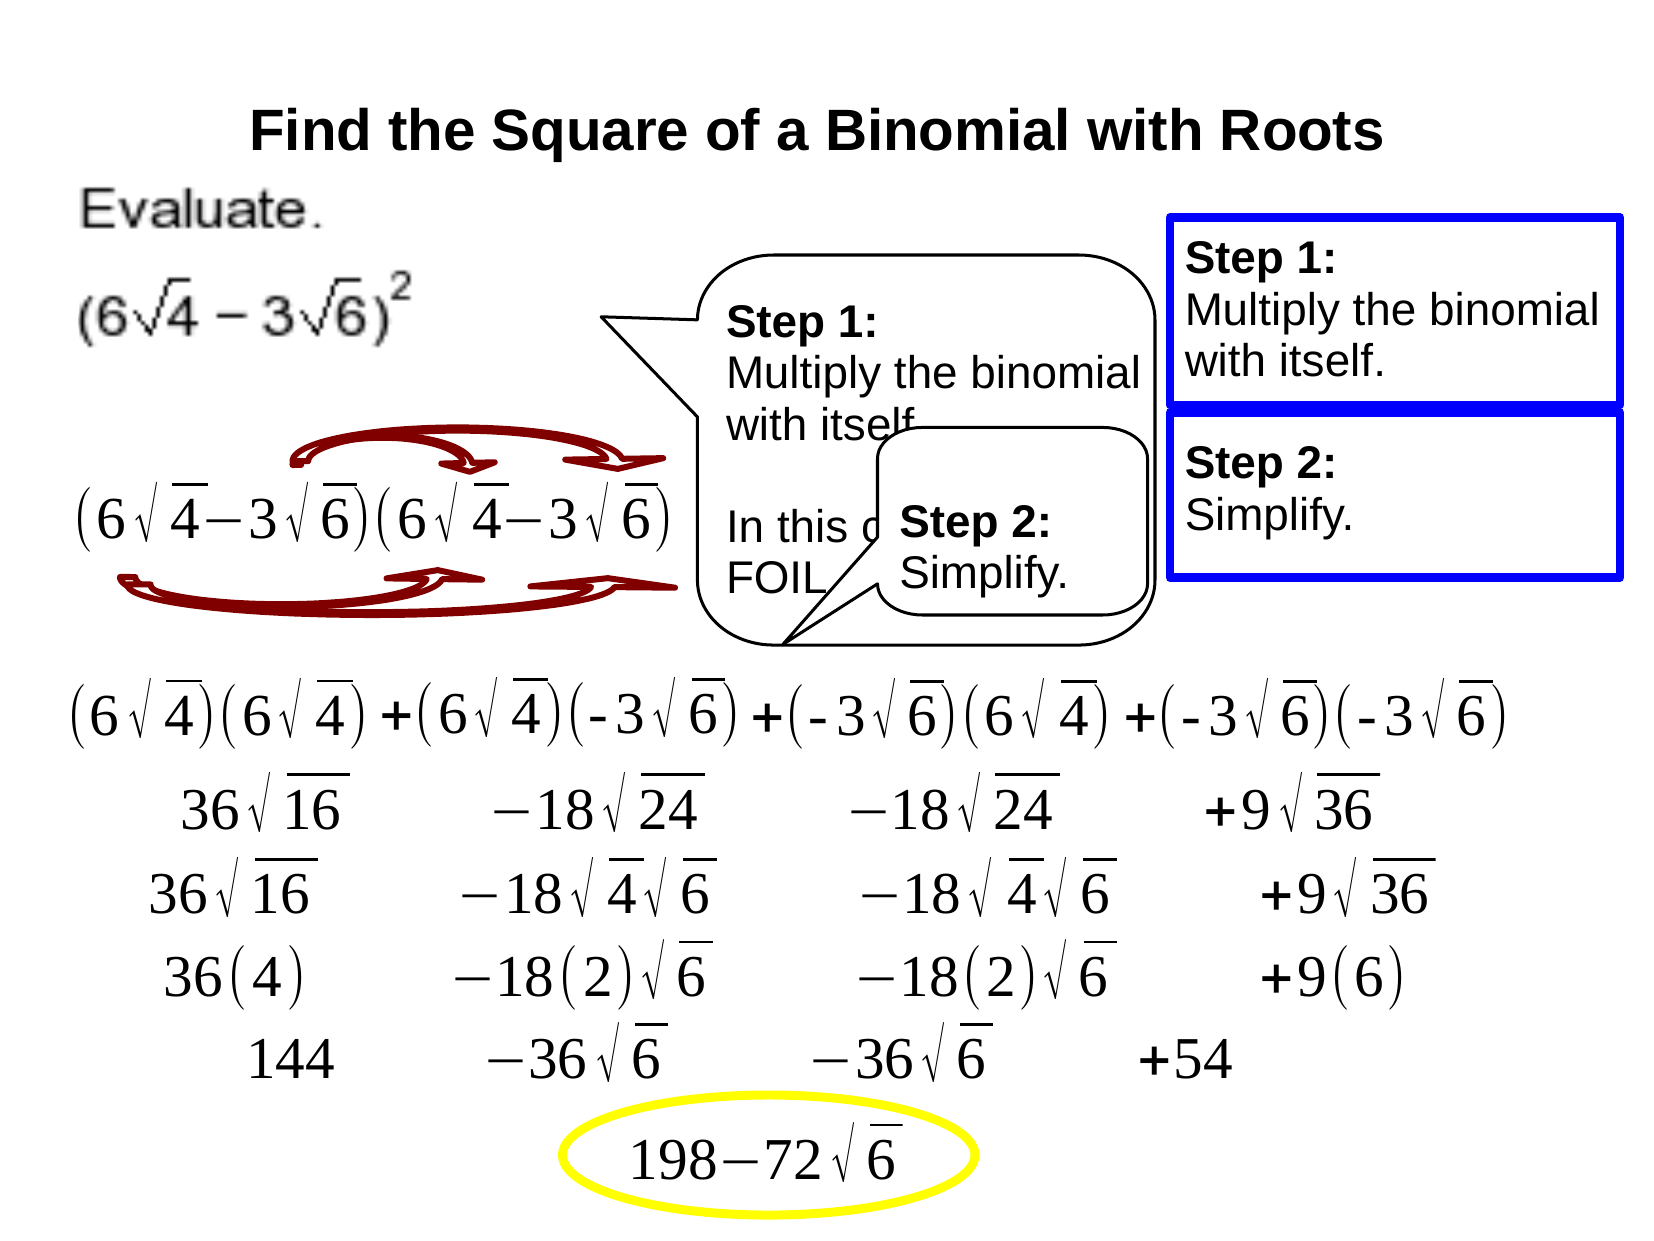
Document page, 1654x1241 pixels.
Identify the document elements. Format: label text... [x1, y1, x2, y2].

chart [61, 675, 1516, 751]
chart [67, 480, 680, 554]
text_box [119, 570, 676, 616]
chart [622, 1120, 903, 1193]
text_box Step 1: Multiply the binomial with itself. Step 2: Simplify. [1170, 225, 1628, 960]
picture [78, 157, 533, 355]
text_box [292, 427, 664, 472]
chart [174, 770, 1381, 843]
text_box Step 1: Multiply the binomial with itself. Step 2: Simplify. [1174, 417, 1616, 573]
chart [157, 937, 1413, 1011]
text_box Step 1: Multiply the binomial with itself. Step 2: Simplify. [1174, 225, 1616, 401]
chart [240, 1020, 1241, 1092]
chart [142, 855, 1436, 927]
text_box Find the Square of a Binomial with Roots [45, 90, 1591, 224]
text_box Step 2: Simplify. [783, 427, 1148, 645]
text_box Step 1: Multiply the binomial with itself. In this case, we will FOIL. [601, 255, 1156, 646]
